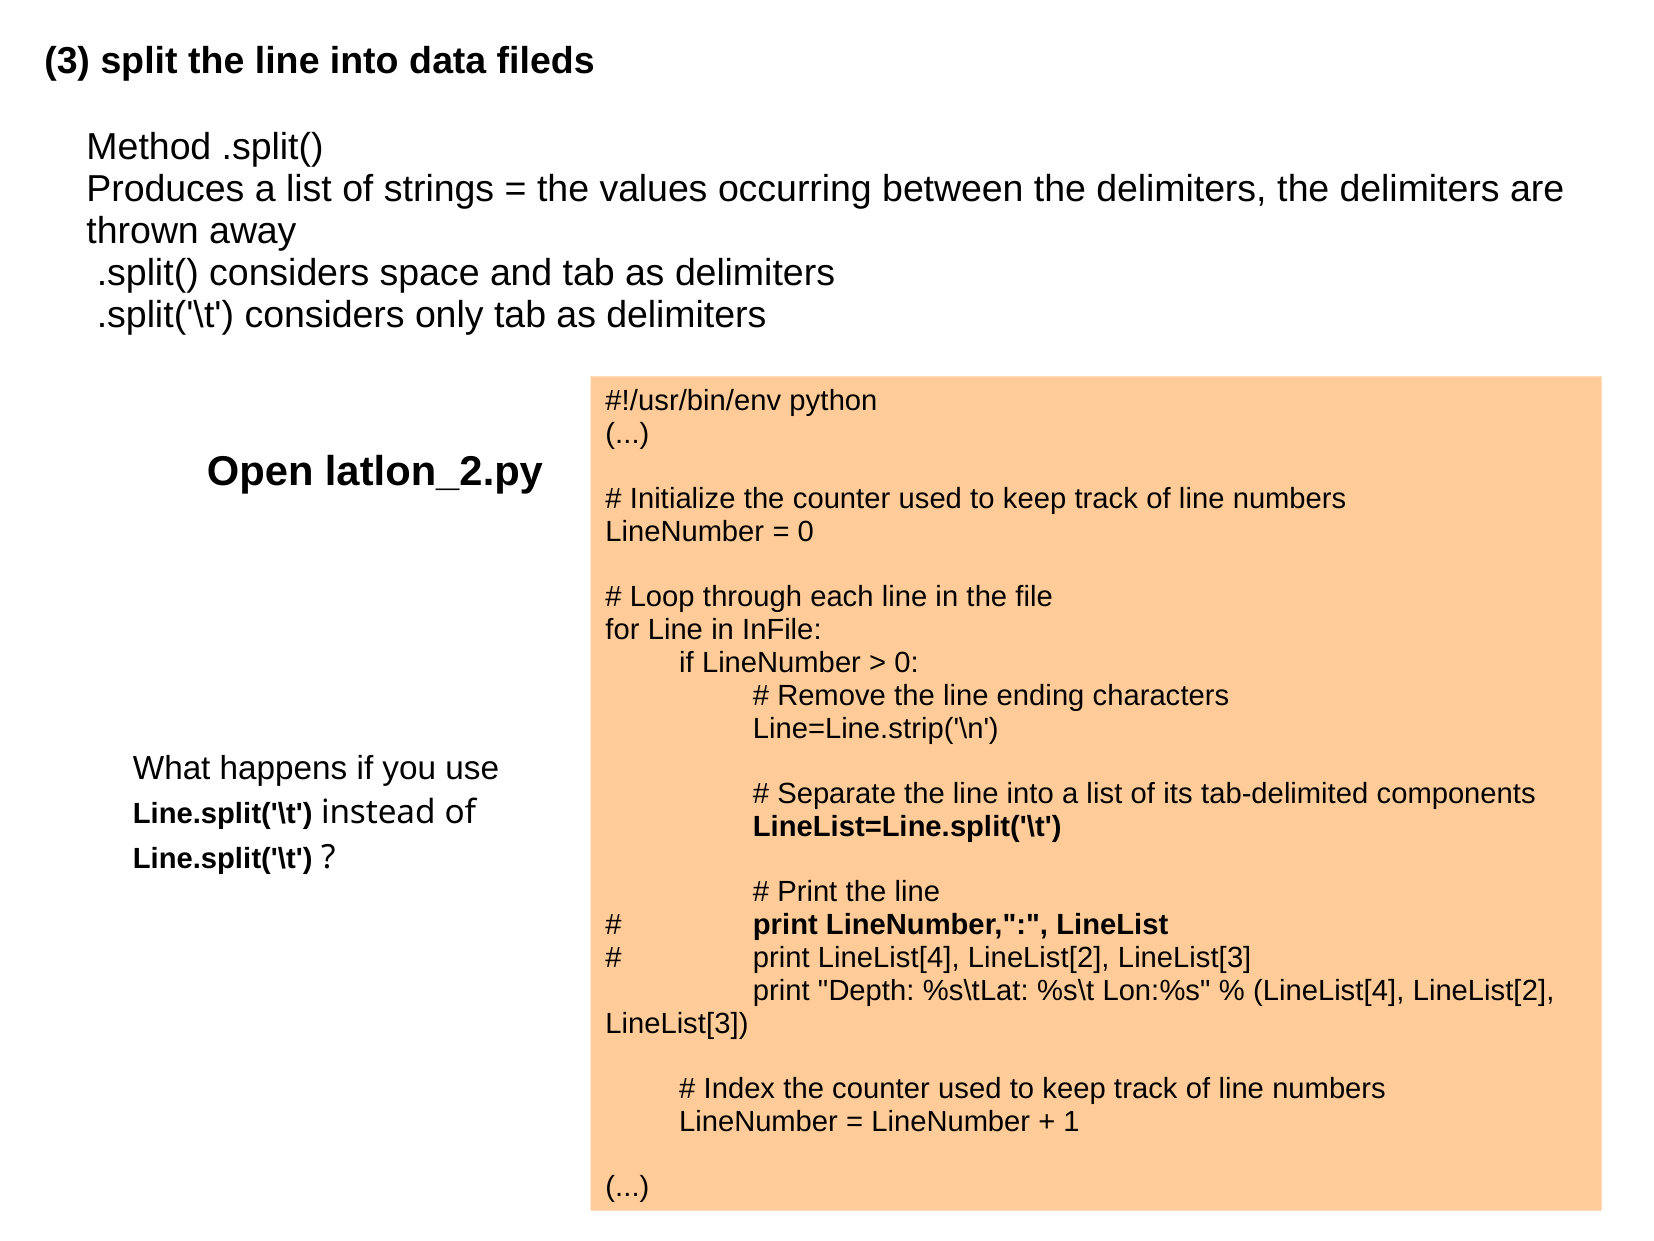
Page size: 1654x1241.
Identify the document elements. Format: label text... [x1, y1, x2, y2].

text_box Open latlon_2.py [177, 440, 559, 502]
text_box #!/usr/bin/env python (...) # Initialize the counter used to keep track of line numbers LineNumber = 0 # Loop through each line in the file for Line in InFile: if LineNumber > 0: # Remove the line ending characters Line=Line.strip('\n') # Separate the line into a list of its tab-delimited components LineList=Line.split('\t') # Print the line # print LineNumber,":", LineList # print LineList[4], LineList[2], LineList[3] print "Depth: %s\tLat: %s\t Lon:%s" % (LineList[4], LineList[2], LineList[3]) # Index the counter used to keep track of line numbers LineNumber = LineNumber + 1 (...) [590, 376, 1602, 1211]
text_box Method .split() Produces a list of strings = the values occurring between the delimiters, the delimiters are thrown away .split() considers space and tab as delimiters .split('\t') considers only tab as delimiters [71, 118, 1625, 385]
text_box What happens if you use Line.split('\t') instead of Line.split('\t') ? [118, 738, 562, 873]
text_box (3) split the line into data fileds [29, 31, 1436, 89]
